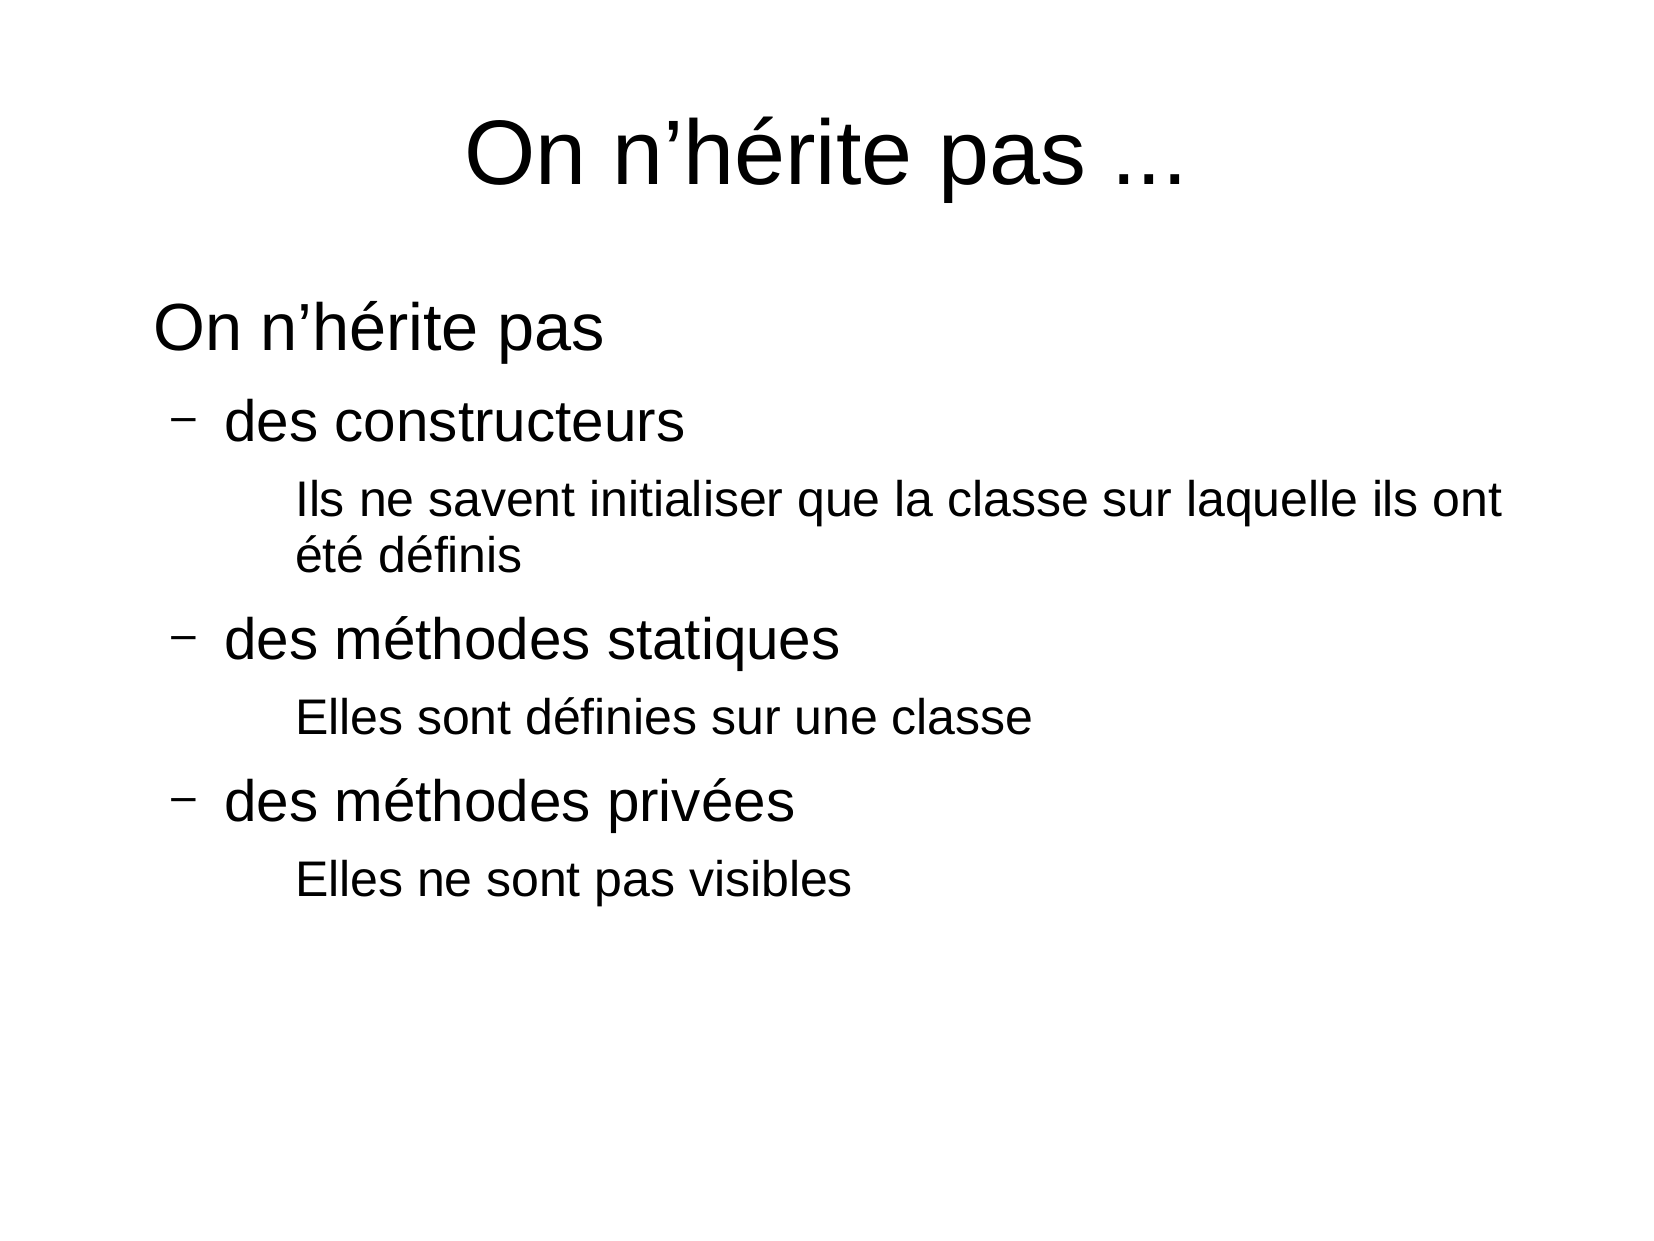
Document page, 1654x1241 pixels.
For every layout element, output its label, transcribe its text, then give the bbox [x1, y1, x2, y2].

list On n’hérite pas des constructeurs Ils ne savent initialiser que la classe sur laquelle ils ont été définis des méthodes statiques Elles sont définies sur une classe des méthodes privées Elles ne sont pas visibles [82, 290, 1571, 1010]
title On n’hérite pas ... [82, 49, 1571, 257]
